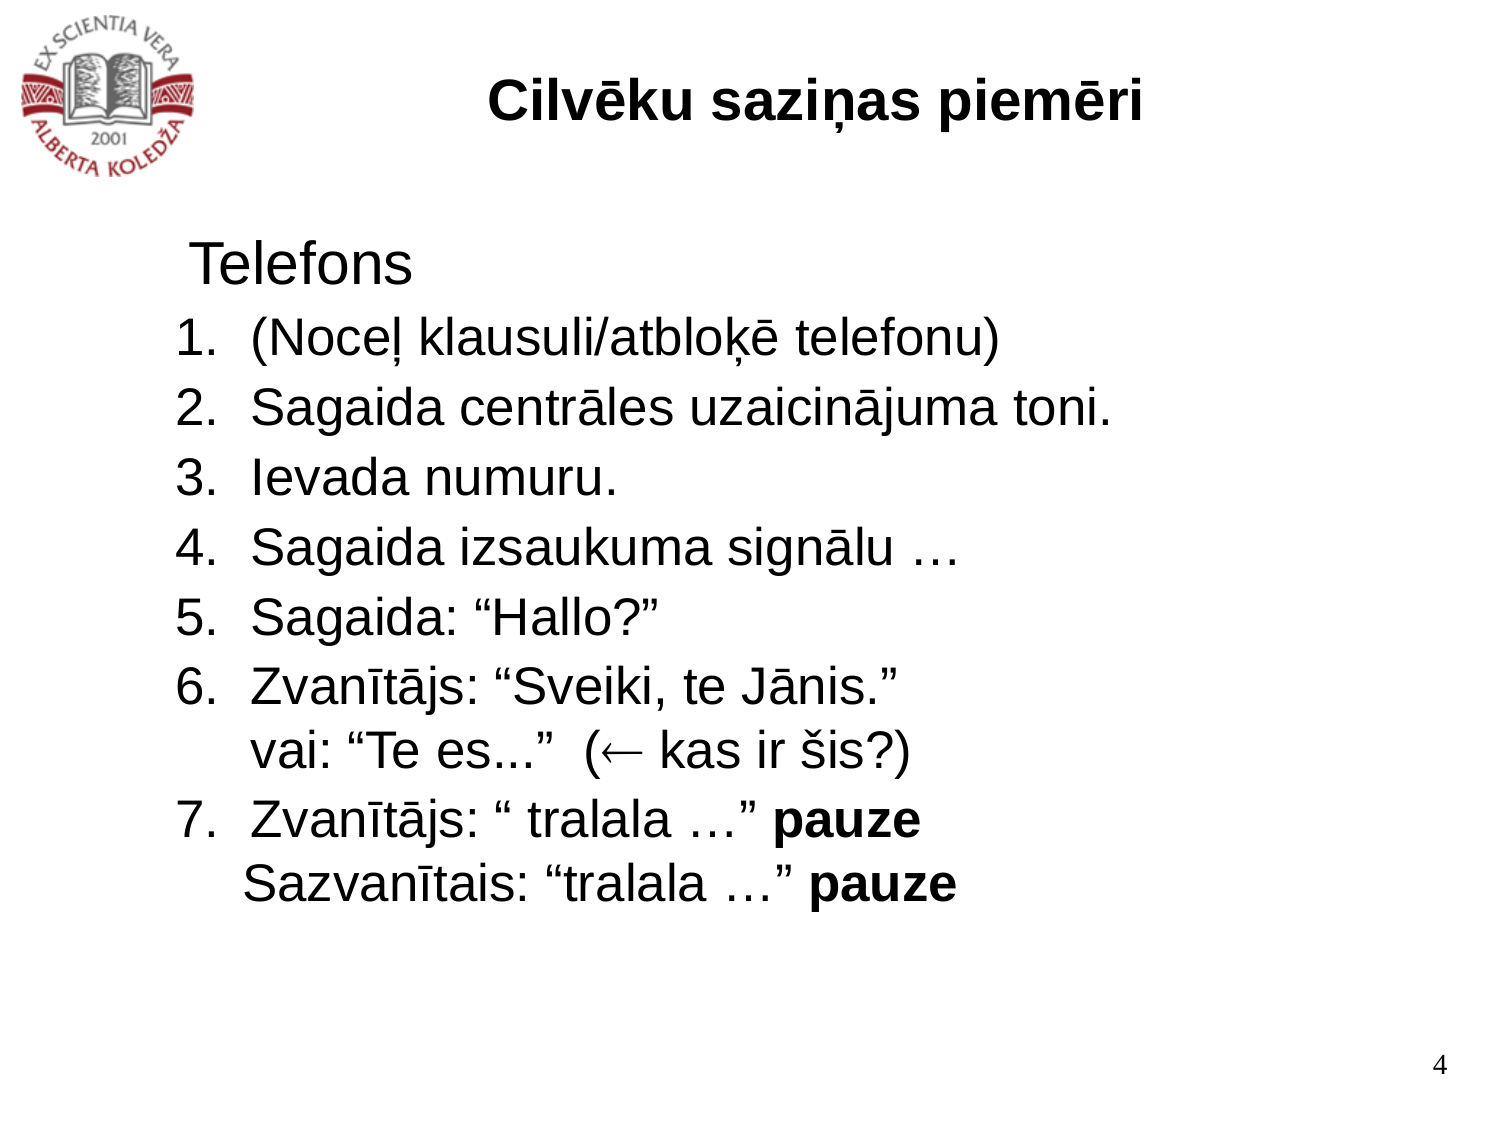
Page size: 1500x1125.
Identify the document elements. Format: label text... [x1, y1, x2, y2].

title Cilvēku saziņas piemēri [187, 44, 1425, 150]
list Telefons (Noceļ klausuli/atbloķē telefonu) Sagaida centrāles uzaicinājuma toni. Ievada numuru. Sagaida izsaukuma signālu … Sagaida: “Hallo?” Zvanītājs: “Sveiki, te Jānis.” vai: “Te es...” ( kas ir šis?) Zvanītājs: “ tralala …” pauze Sazvanītais: “tralala …” pauze [85, 216, 1436, 1035]
picture [21, 15, 194, 177]
text_box <skaitlis> [1312, 1037, 1463, 1100]
